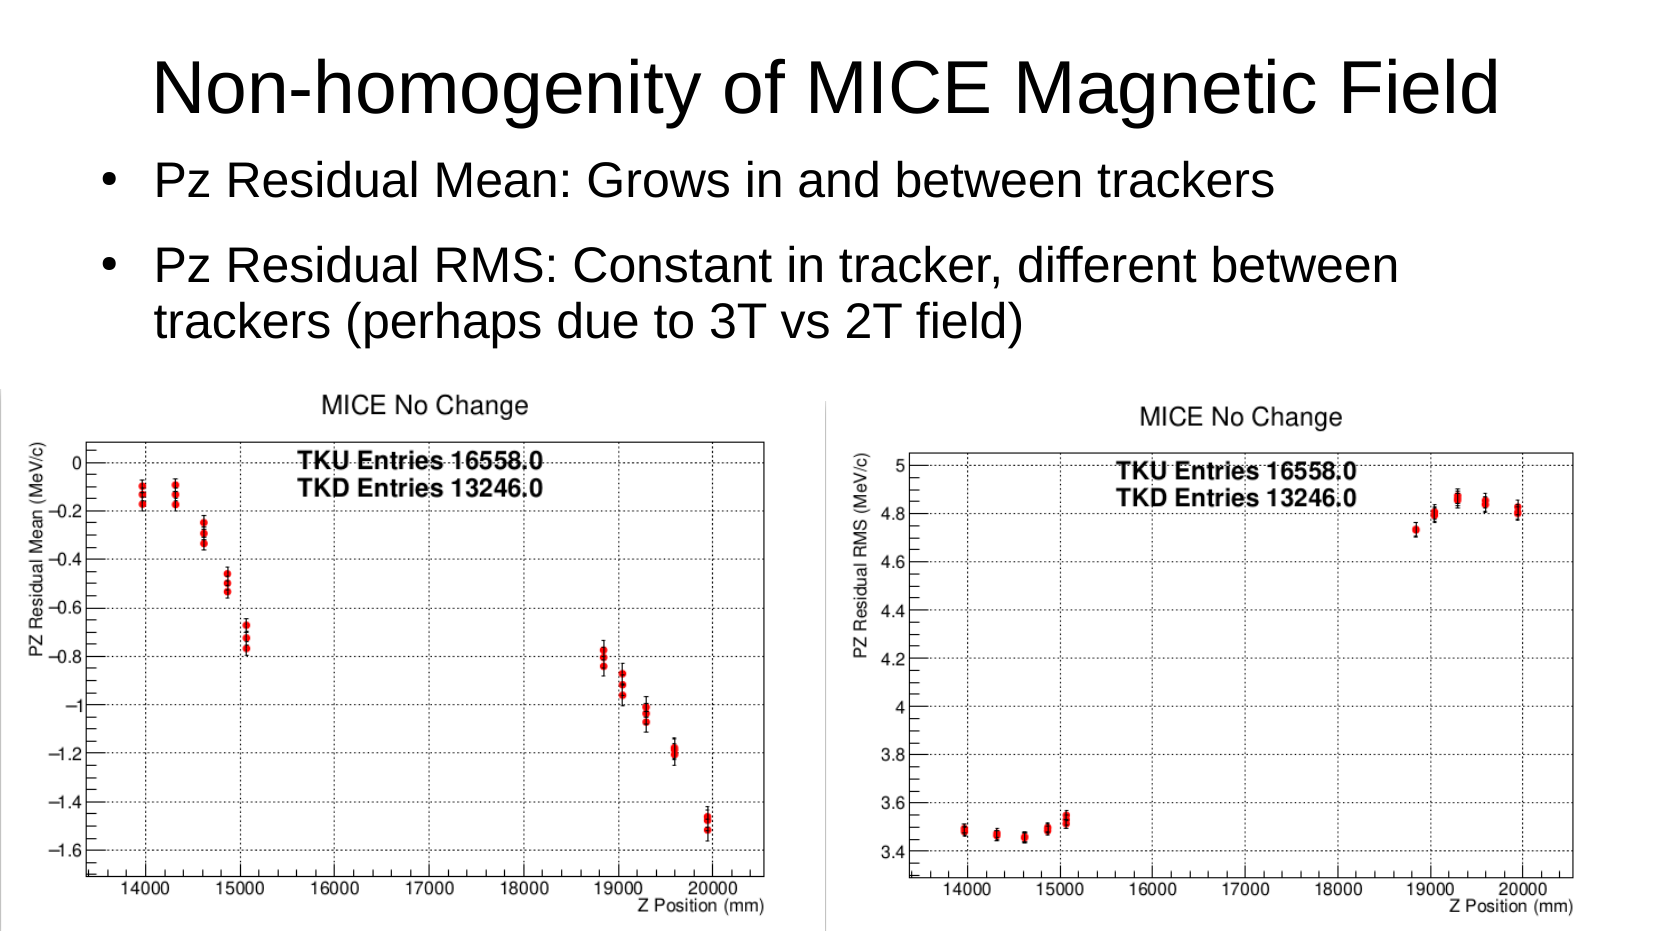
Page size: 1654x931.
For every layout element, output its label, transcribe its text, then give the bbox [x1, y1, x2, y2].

title Non-homogenity of MICE Magnetic Field [82, 10, 1571, 152]
list Pz Residual Mean: Grows in and between trackers Pz Residual RMS: Constant in tracker, different between trackers (perhaps due to 3T vs 2T field) [82, 152, 1571, 401]
picture [0, 389, 1653, 931]
